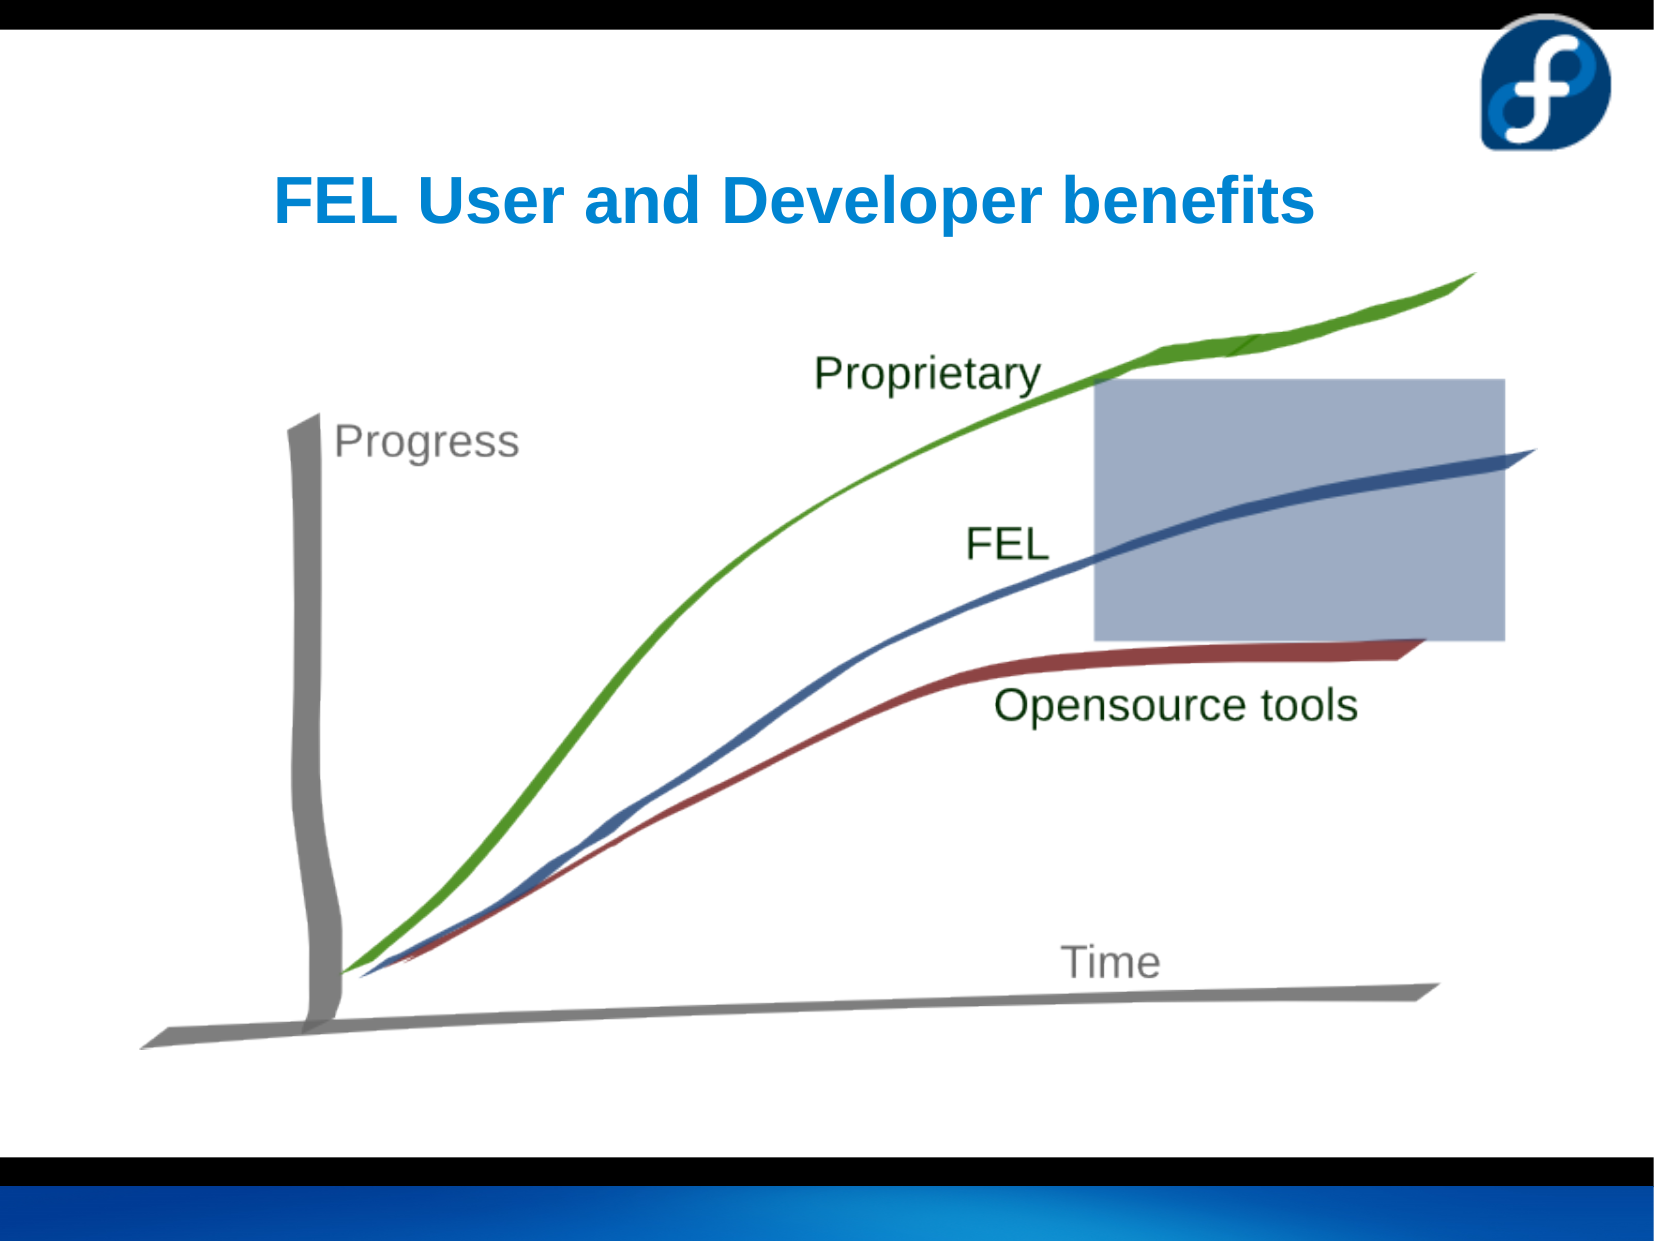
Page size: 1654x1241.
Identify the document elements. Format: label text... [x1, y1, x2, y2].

picture [139, 272, 1538, 1051]
picture [0, 1186, 1654, 1241]
picture [838, 12, 1622, 254]
text_box FEL User and Developer benefits [258, 156, 1336, 246]
